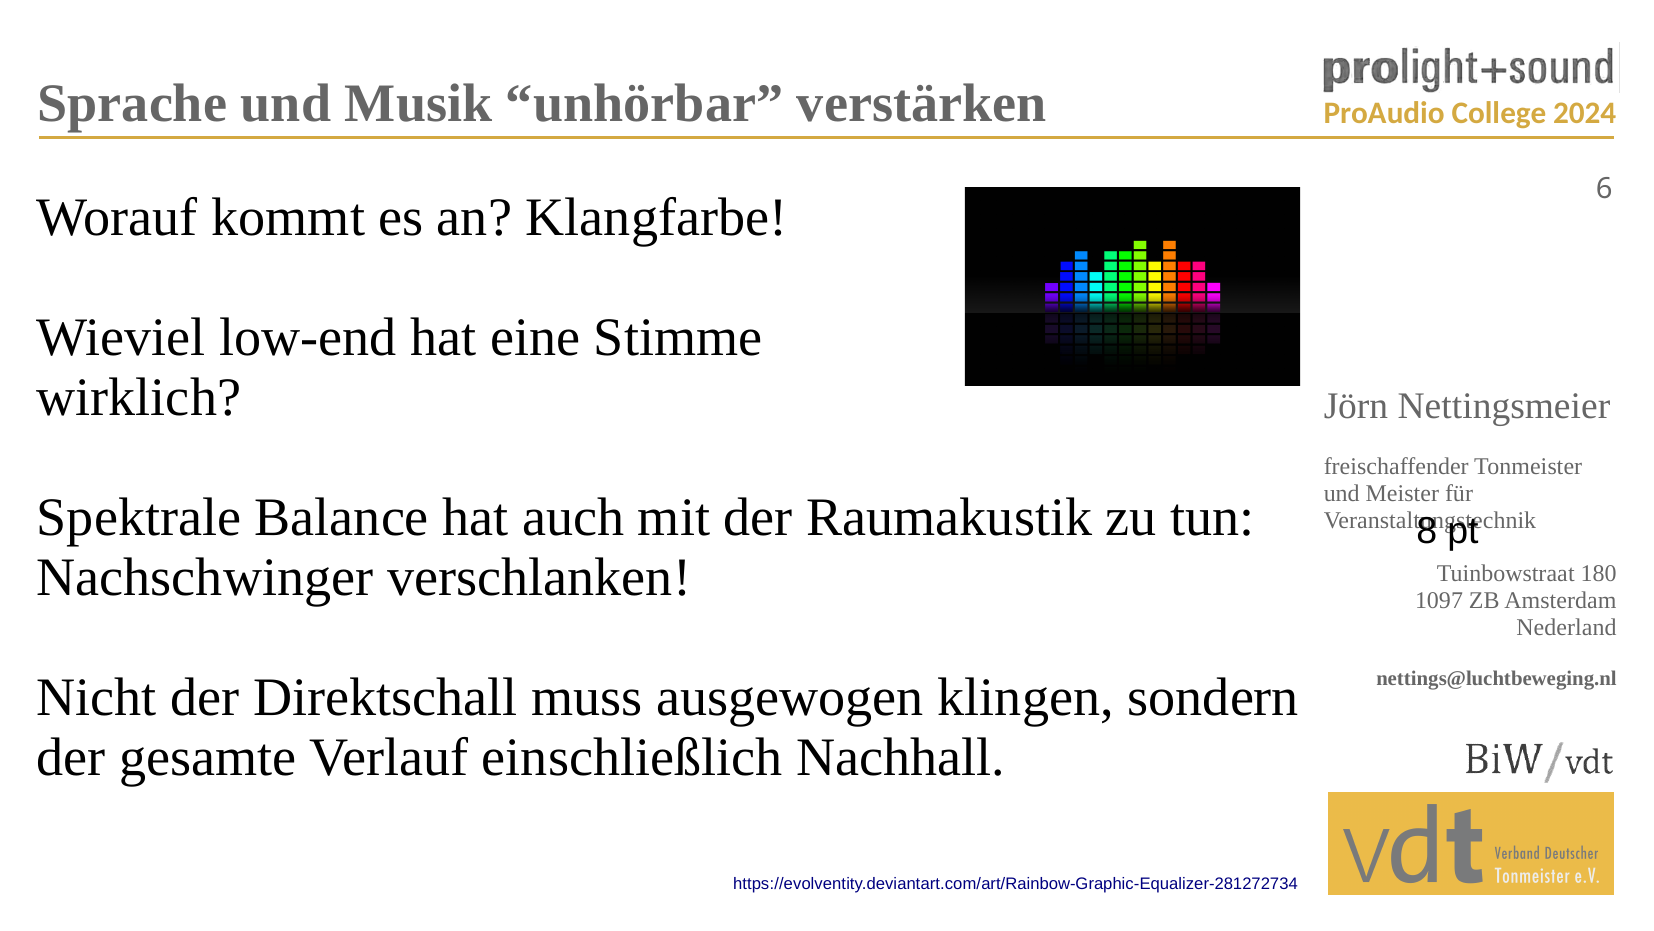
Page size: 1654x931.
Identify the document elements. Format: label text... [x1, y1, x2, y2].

title Sprache und Musik “unhörbar” verstärken [37, 43, 1275, 164]
picture [1318, 42, 1620, 93]
list Worauf kommt es an? Klangfarbe! Wieviel low-end hat eine Stimme wirklich? Spektrale Balance hat auch mit der Raumakustik zu tun: Nachschwinger verschlanken! Nicht der Direktschall muss ausgewogen klingen, sondern der gesamte Verlauf einschließlich Nachhall. [36, 187, 1312, 913]
text_box https://evolventity.deviantart.com/art/Rainbow-Graphic-Equalizer-281272734 [495, 866, 1314, 908]
text_box 8 pt [1401, 501, 1494, 559]
